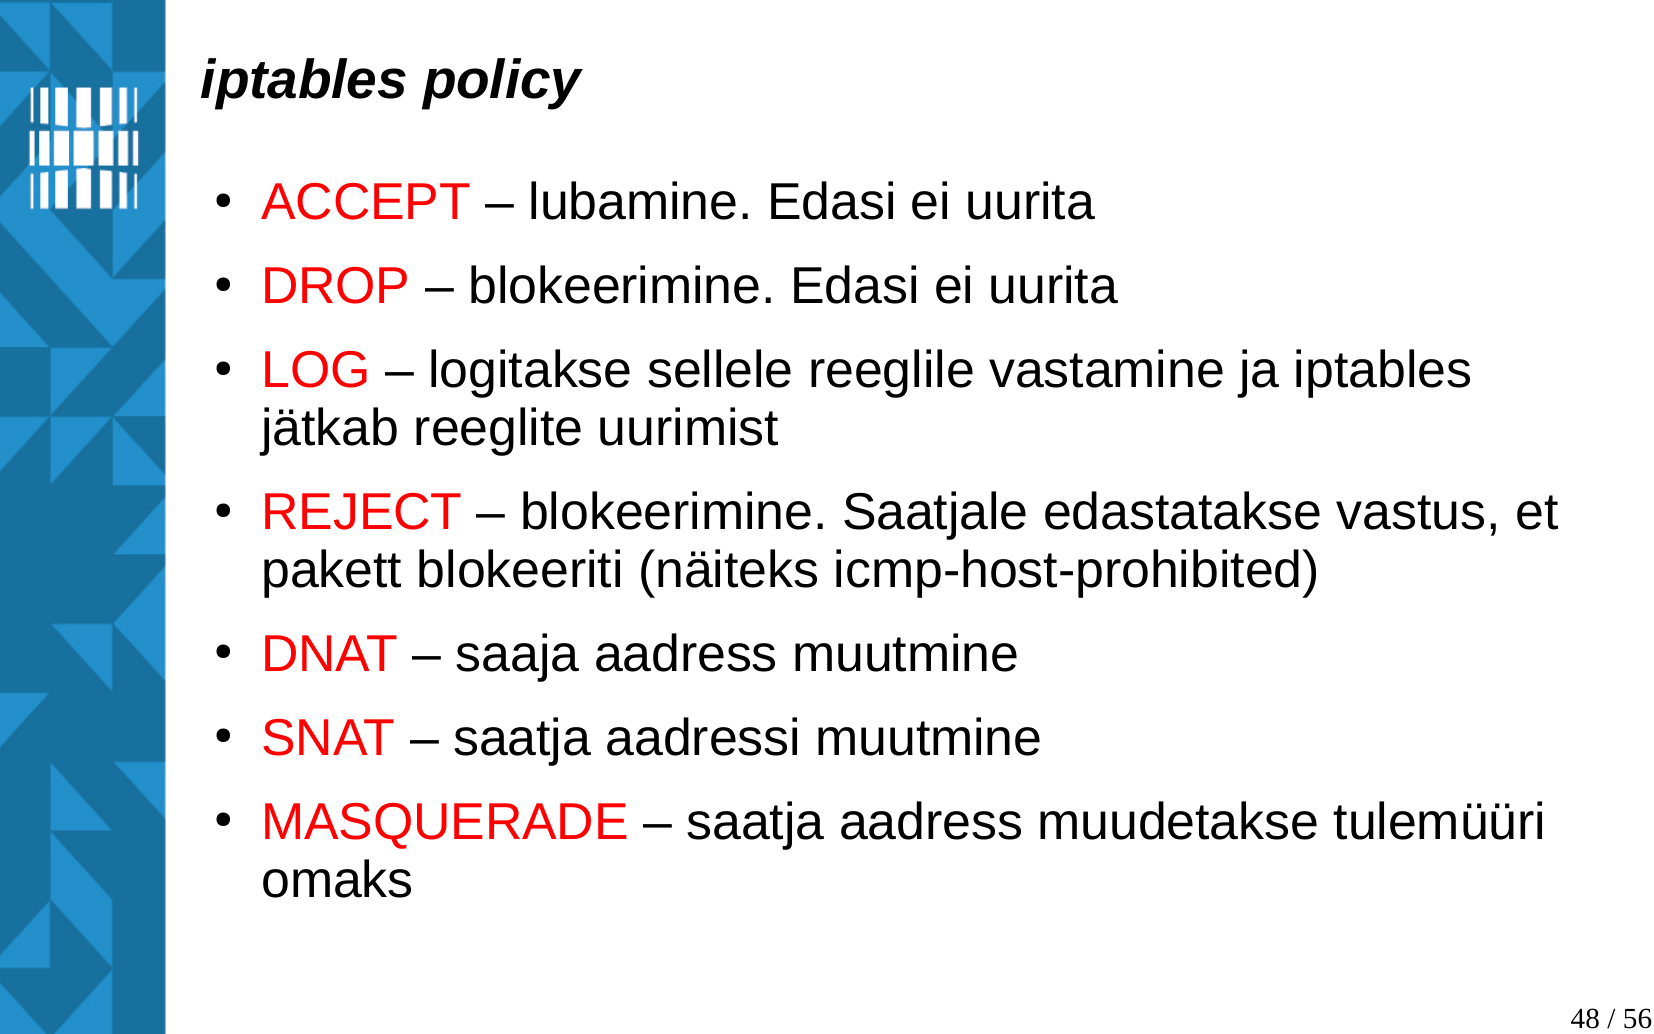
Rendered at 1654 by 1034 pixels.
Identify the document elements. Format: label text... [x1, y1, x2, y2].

list ACCEPT – lubamine. Edasi ei uurita DROP – blokeerimine. Edasi ei uurita LOG – logitakse sellele reeglile vastamine ja iptables jätkab reeglite uurimist REJECT – blokeerimine. Saatjale edastatakse vastus, et pakett blokeeriti (näiteks icmp-host-prohibited) DNAT – saaja aadress muutmine SNAT – saatja aadressi muutmine MASQUERADE – saatja aadress muudetakse tulemüüri omaks [198, 172, 1625, 916]
title iptables policy [200, 28, 1595, 131]
